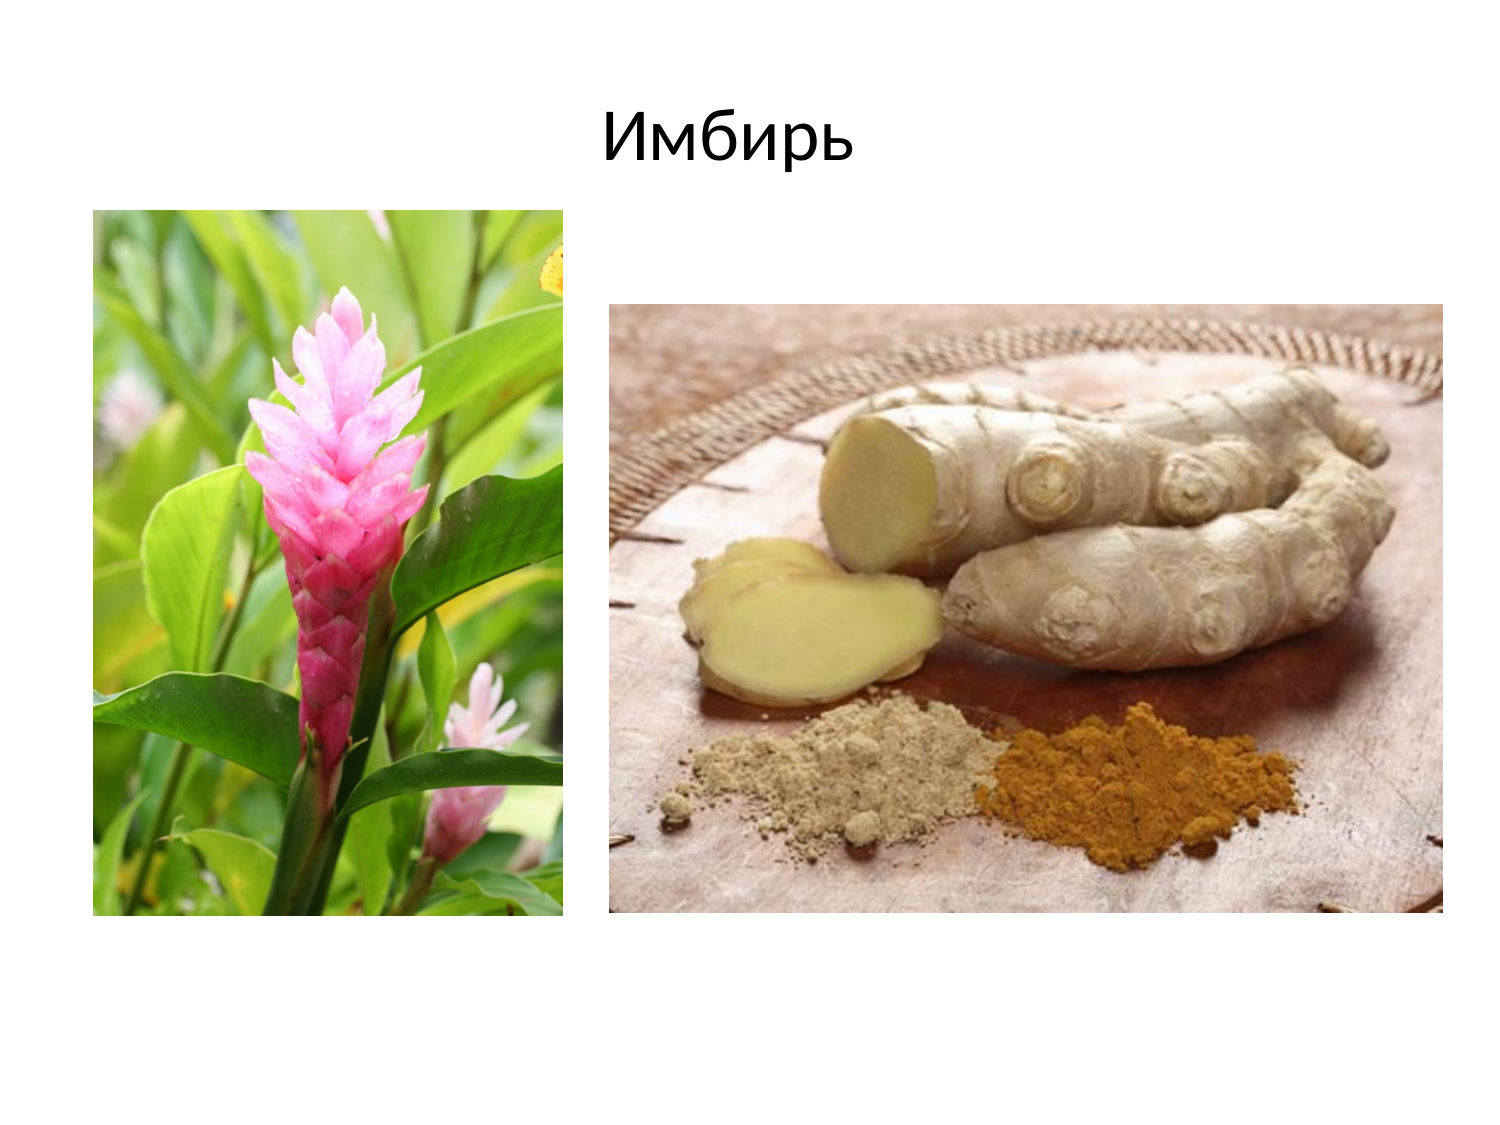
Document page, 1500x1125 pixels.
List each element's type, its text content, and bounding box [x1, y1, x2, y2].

picture [609, 304, 1443, 913]
text_box Имбирь [585, 70, 1043, 183]
picture [93, 210, 563, 916]
